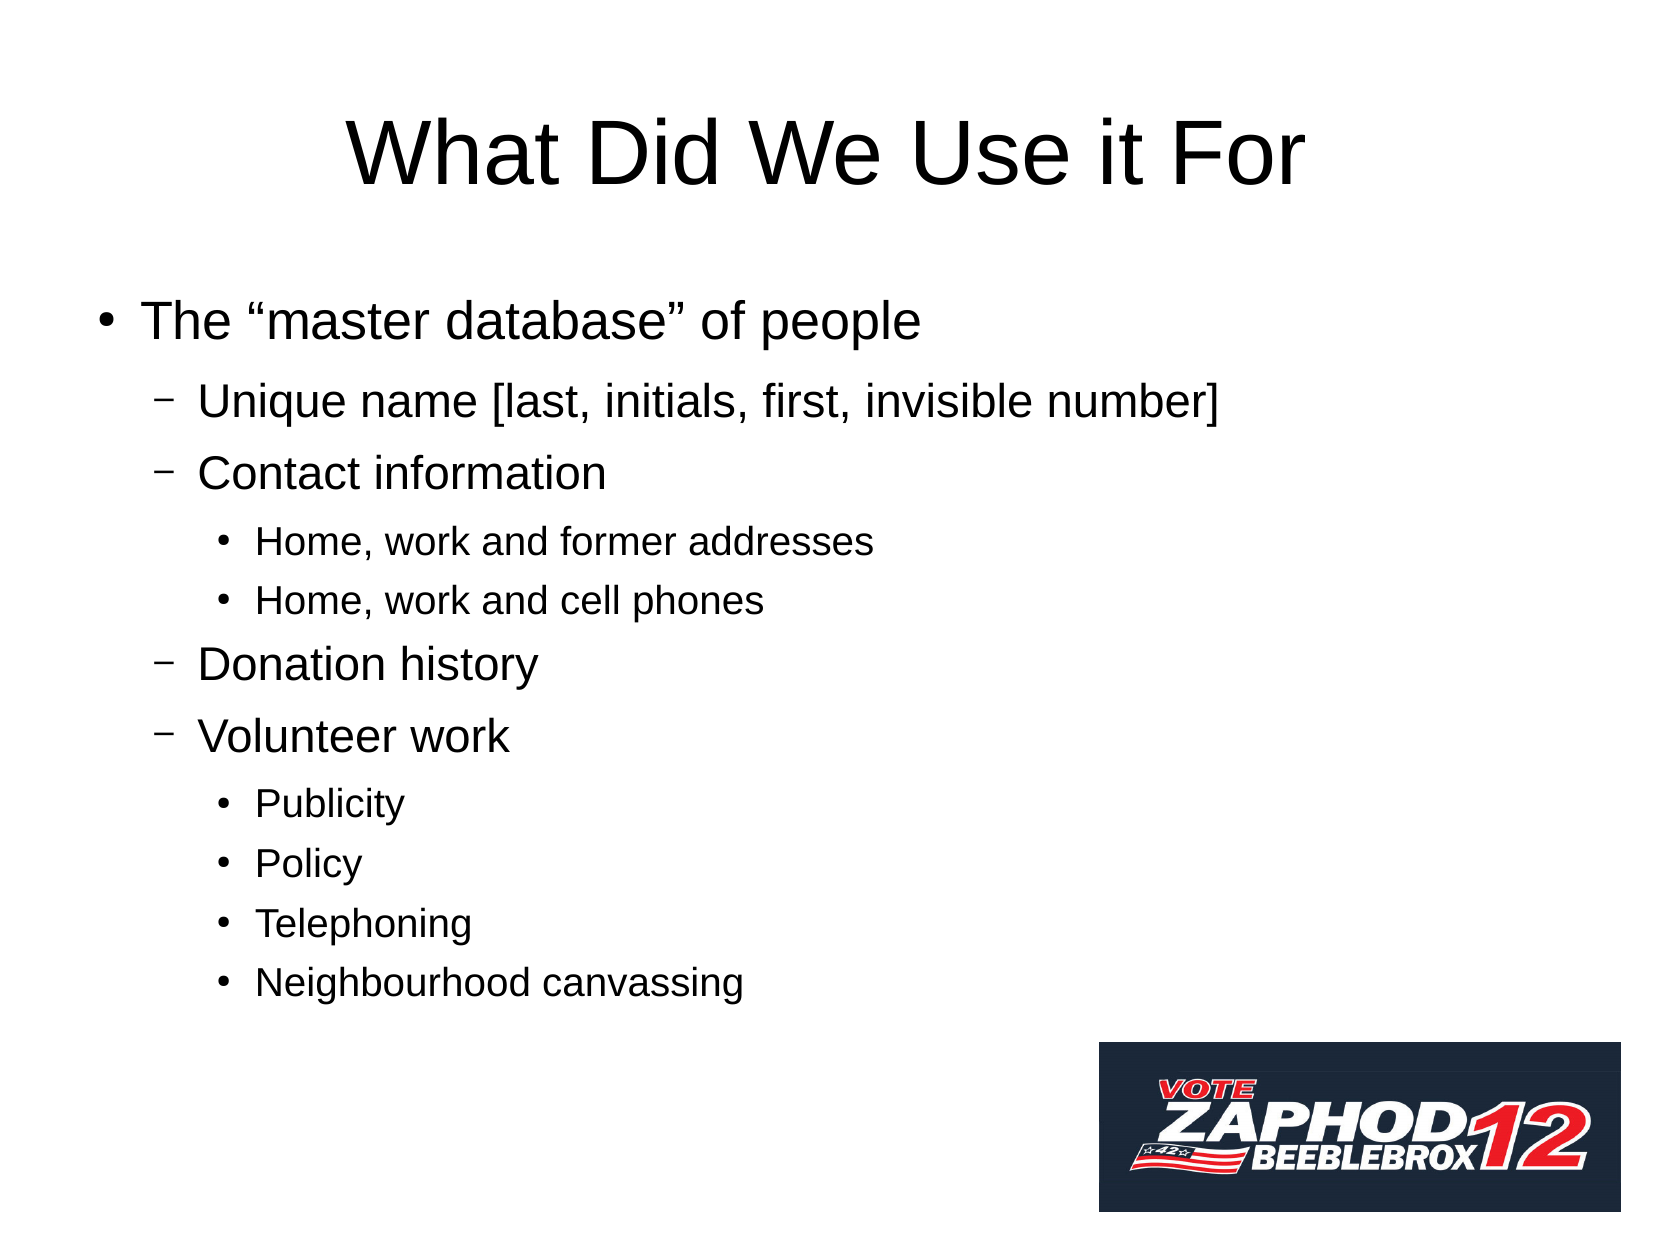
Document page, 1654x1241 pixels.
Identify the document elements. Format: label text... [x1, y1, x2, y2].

picture [1099, 1042, 1621, 1212]
list The “master database” of people Unique name [last, initials, first, invisible number] Contact information Home, work and former addresses Home, work and cell phones Donation history Volunteer work Publicity Policy Telephoning Neighbourhood canvassing [82, 290, 1571, 1010]
title What Did We Use it For [82, 49, 1571, 257]
